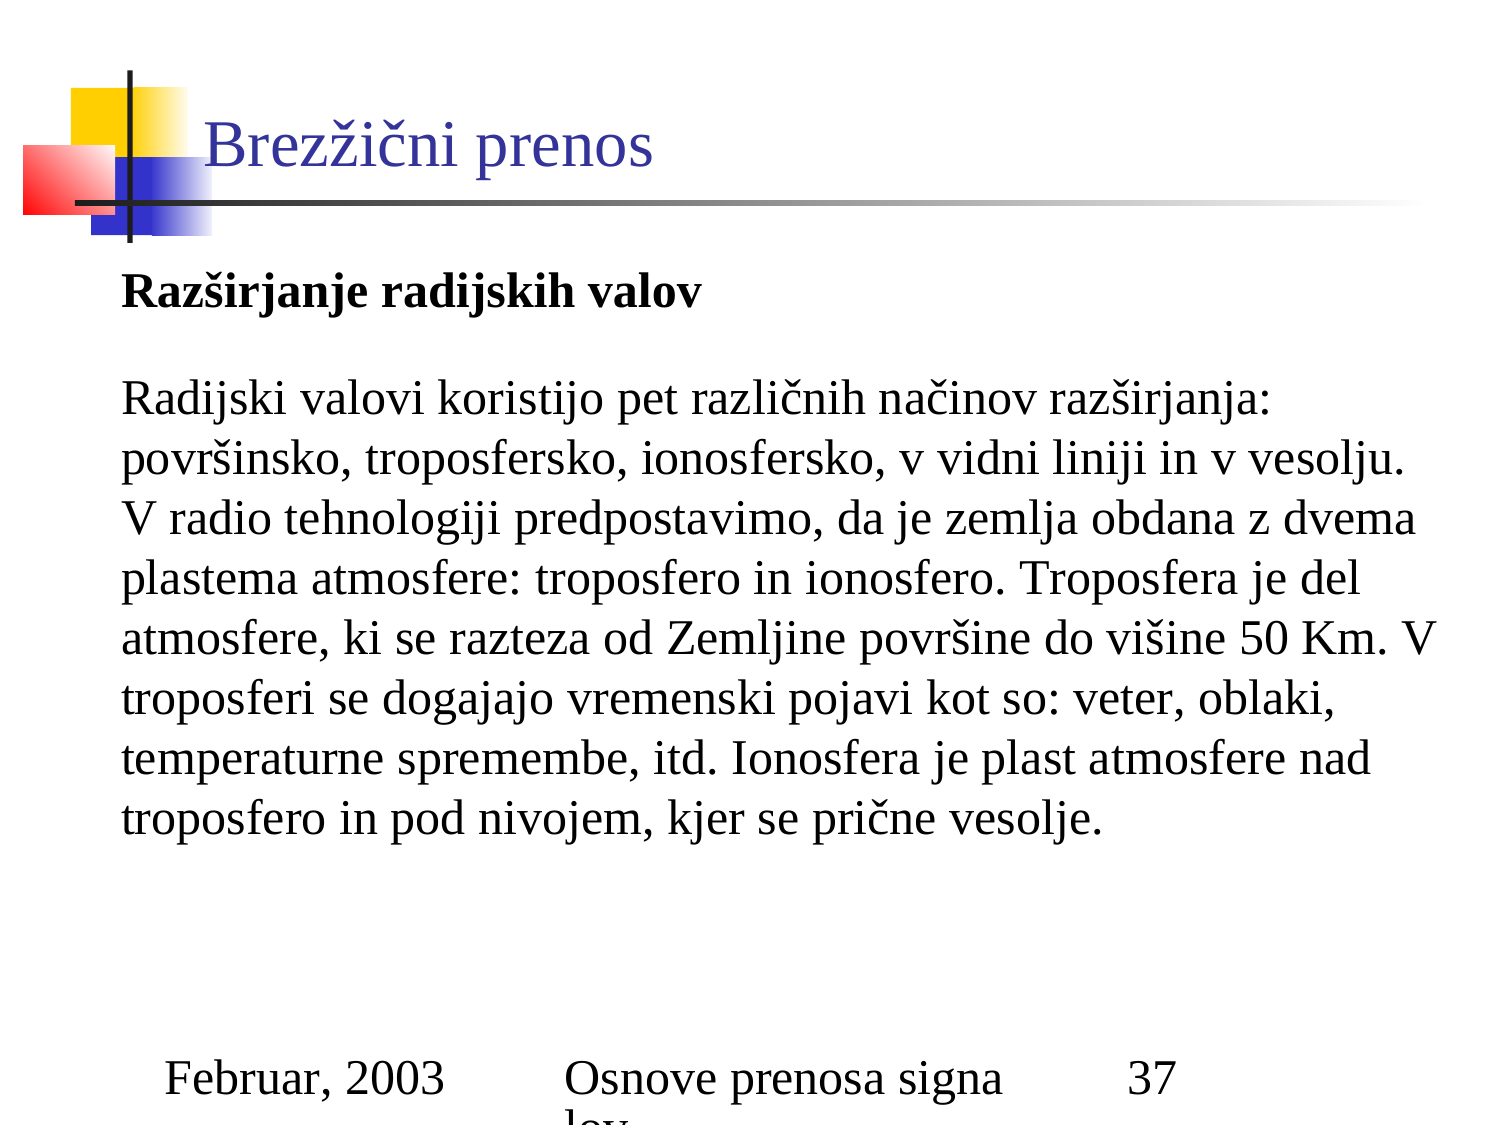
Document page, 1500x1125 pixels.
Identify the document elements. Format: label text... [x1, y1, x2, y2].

title Brezžični prenos [188, 92, 1468, 188]
list Razširjanje radijskih valov Radijski valovi koristijo pet različnih načinov razširjanja: površinsko, troposfersko, ionosfersko, v vidni liniji in v vesolju. V radio tehnologiji predpostavimo, da je zemlja obdana z dvema plastema atmosfere: troposfero in ionosfero. Troposfera je del atmosfere, ki se razteza od Zemljine površine do višine 50 Km. V troposferi se dogajajo vremenski pojavi kot so: veter, oblaki, temperaturne spremembe, itd. Ionosfera je plast atmosfere nad troposfero in pod nivojem, kjer se prične vesolje. [50, 249, 1469, 1007]
